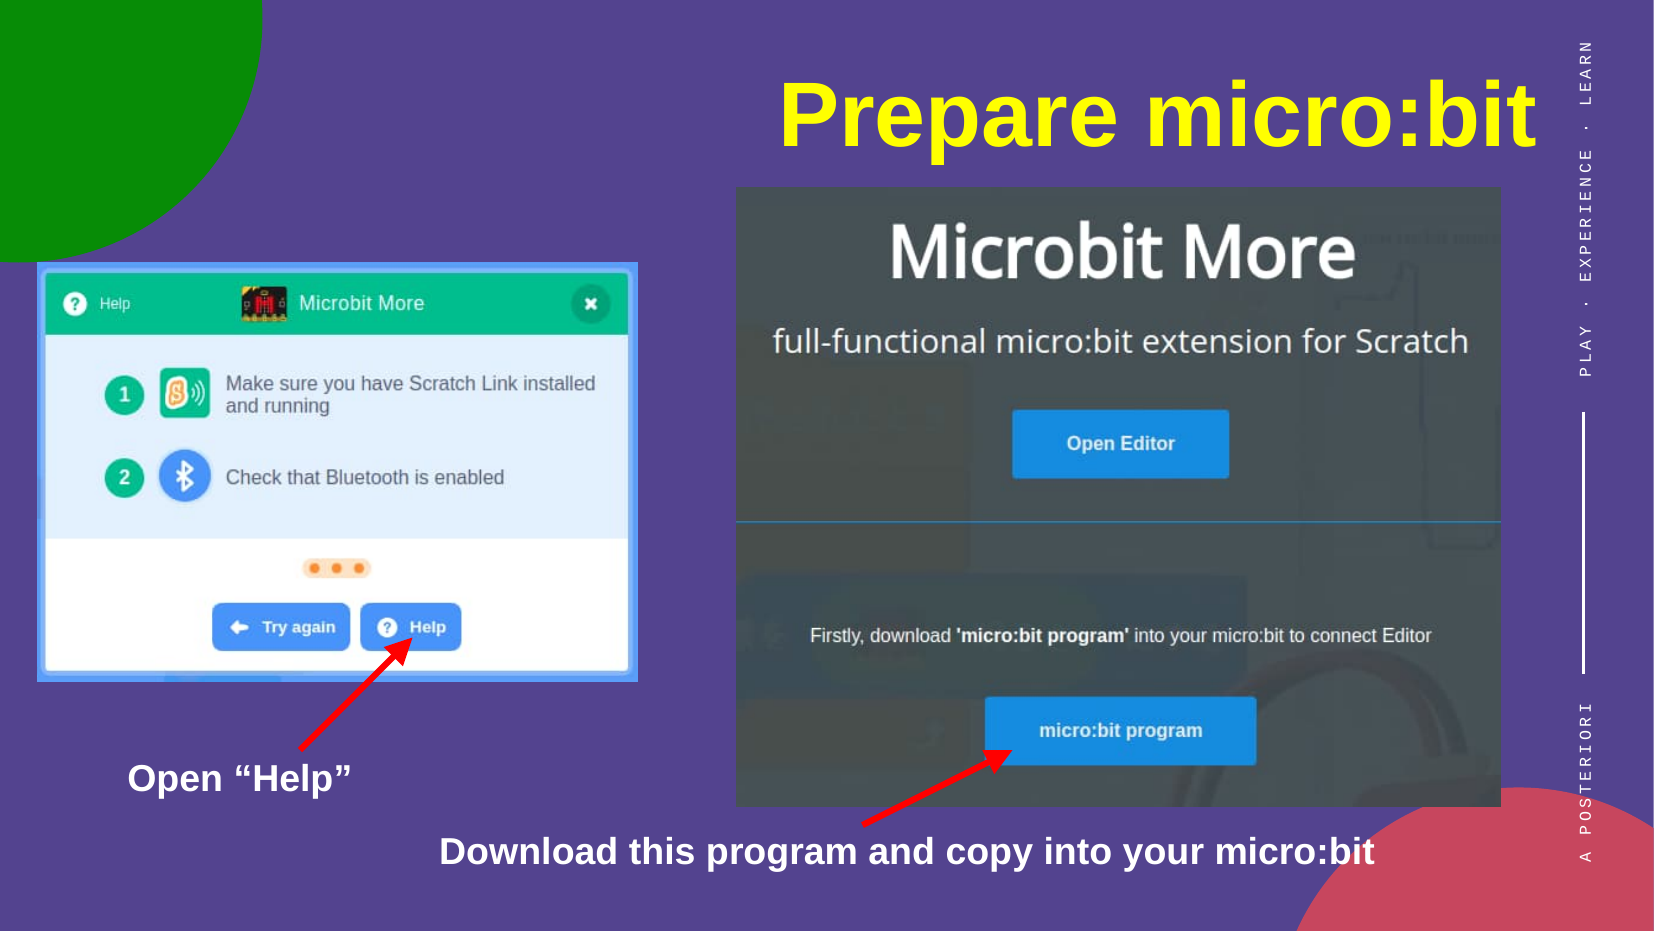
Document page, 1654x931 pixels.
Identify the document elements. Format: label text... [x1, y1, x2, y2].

title Prepare micro:bit [262, 37, 1538, 193]
picture [37, 262, 638, 682]
picture [736, 187, 1501, 807]
text_box Open “Help” [112, 750, 405, 807]
text_box Download this program and copy into your micro:bit [424, 823, 1391, 881]
